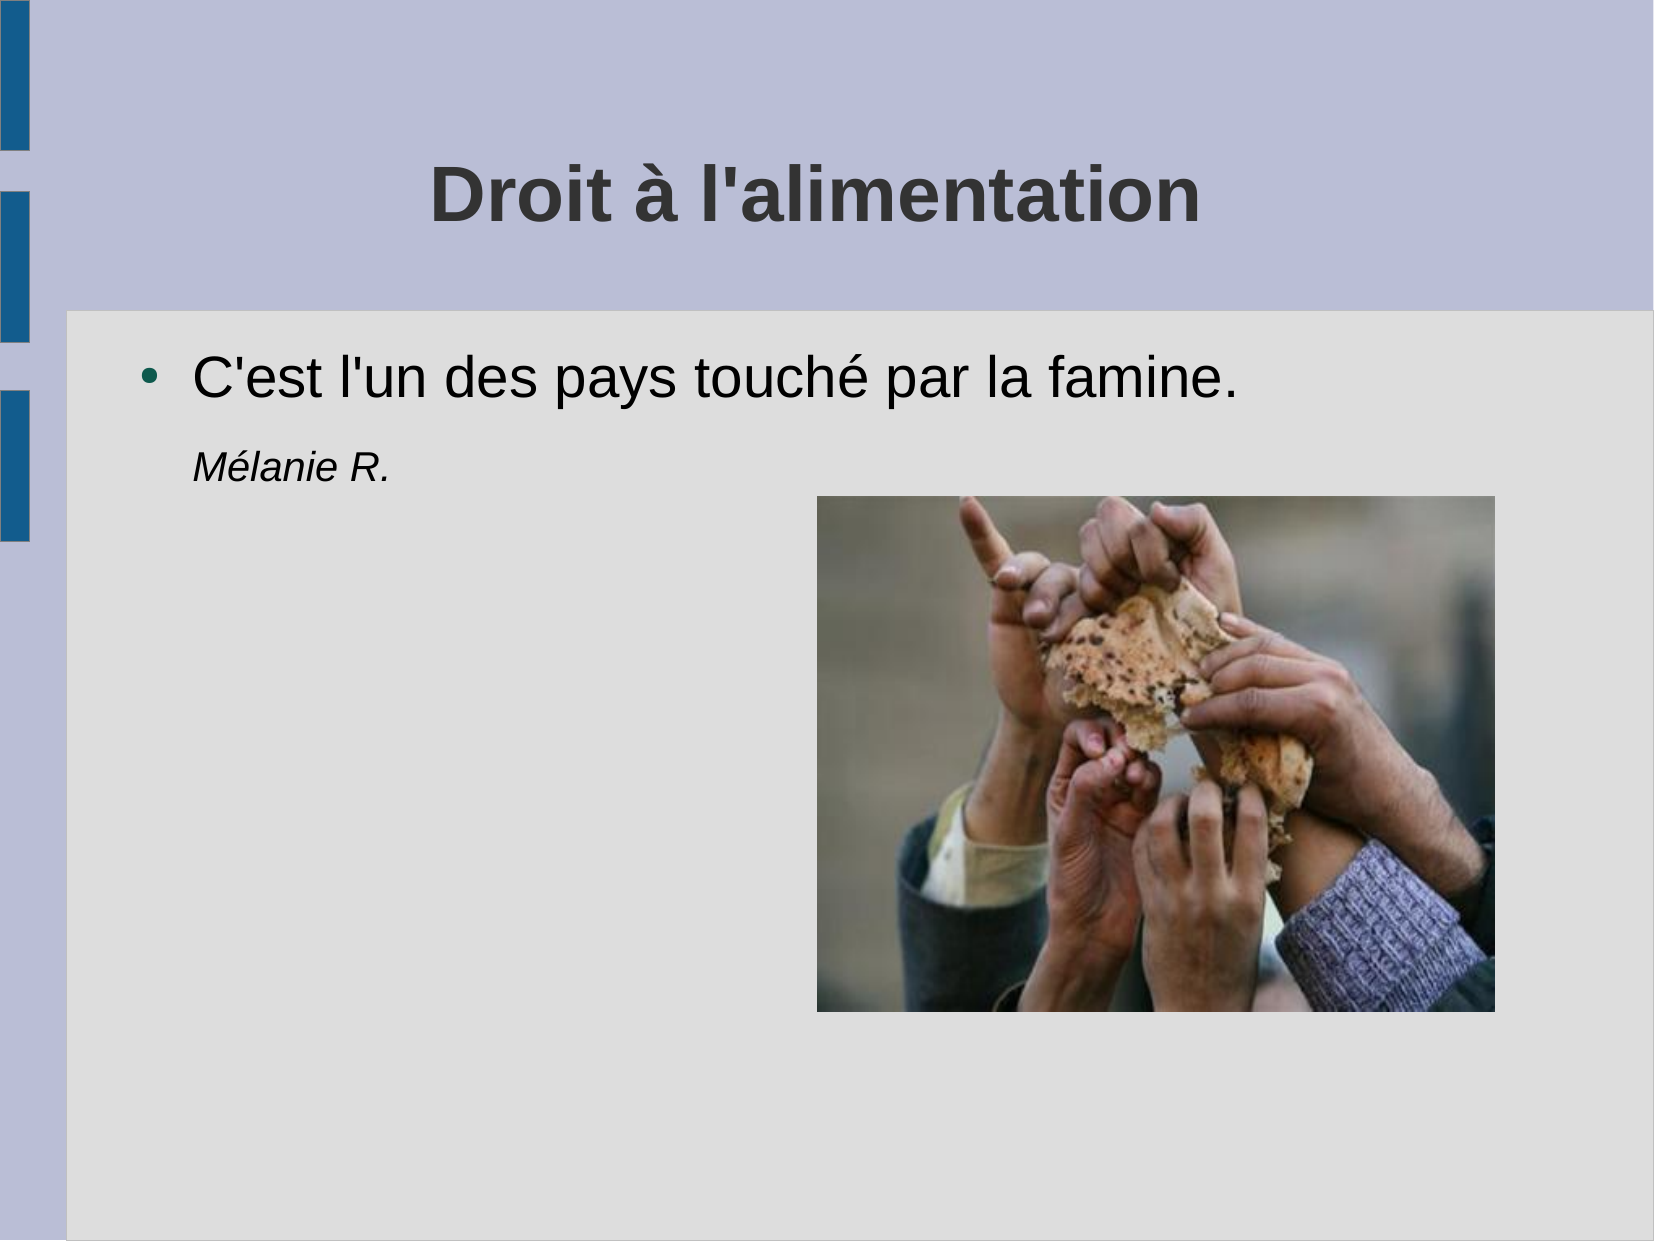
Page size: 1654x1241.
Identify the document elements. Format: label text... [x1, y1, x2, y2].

title Droit à l'alimentation [121, 91, 1534, 299]
picture [817, 496, 1495, 1012]
list C'est l'un des pays touché par la famine. Mélanie R. [121, 344, 1534, 1127]
